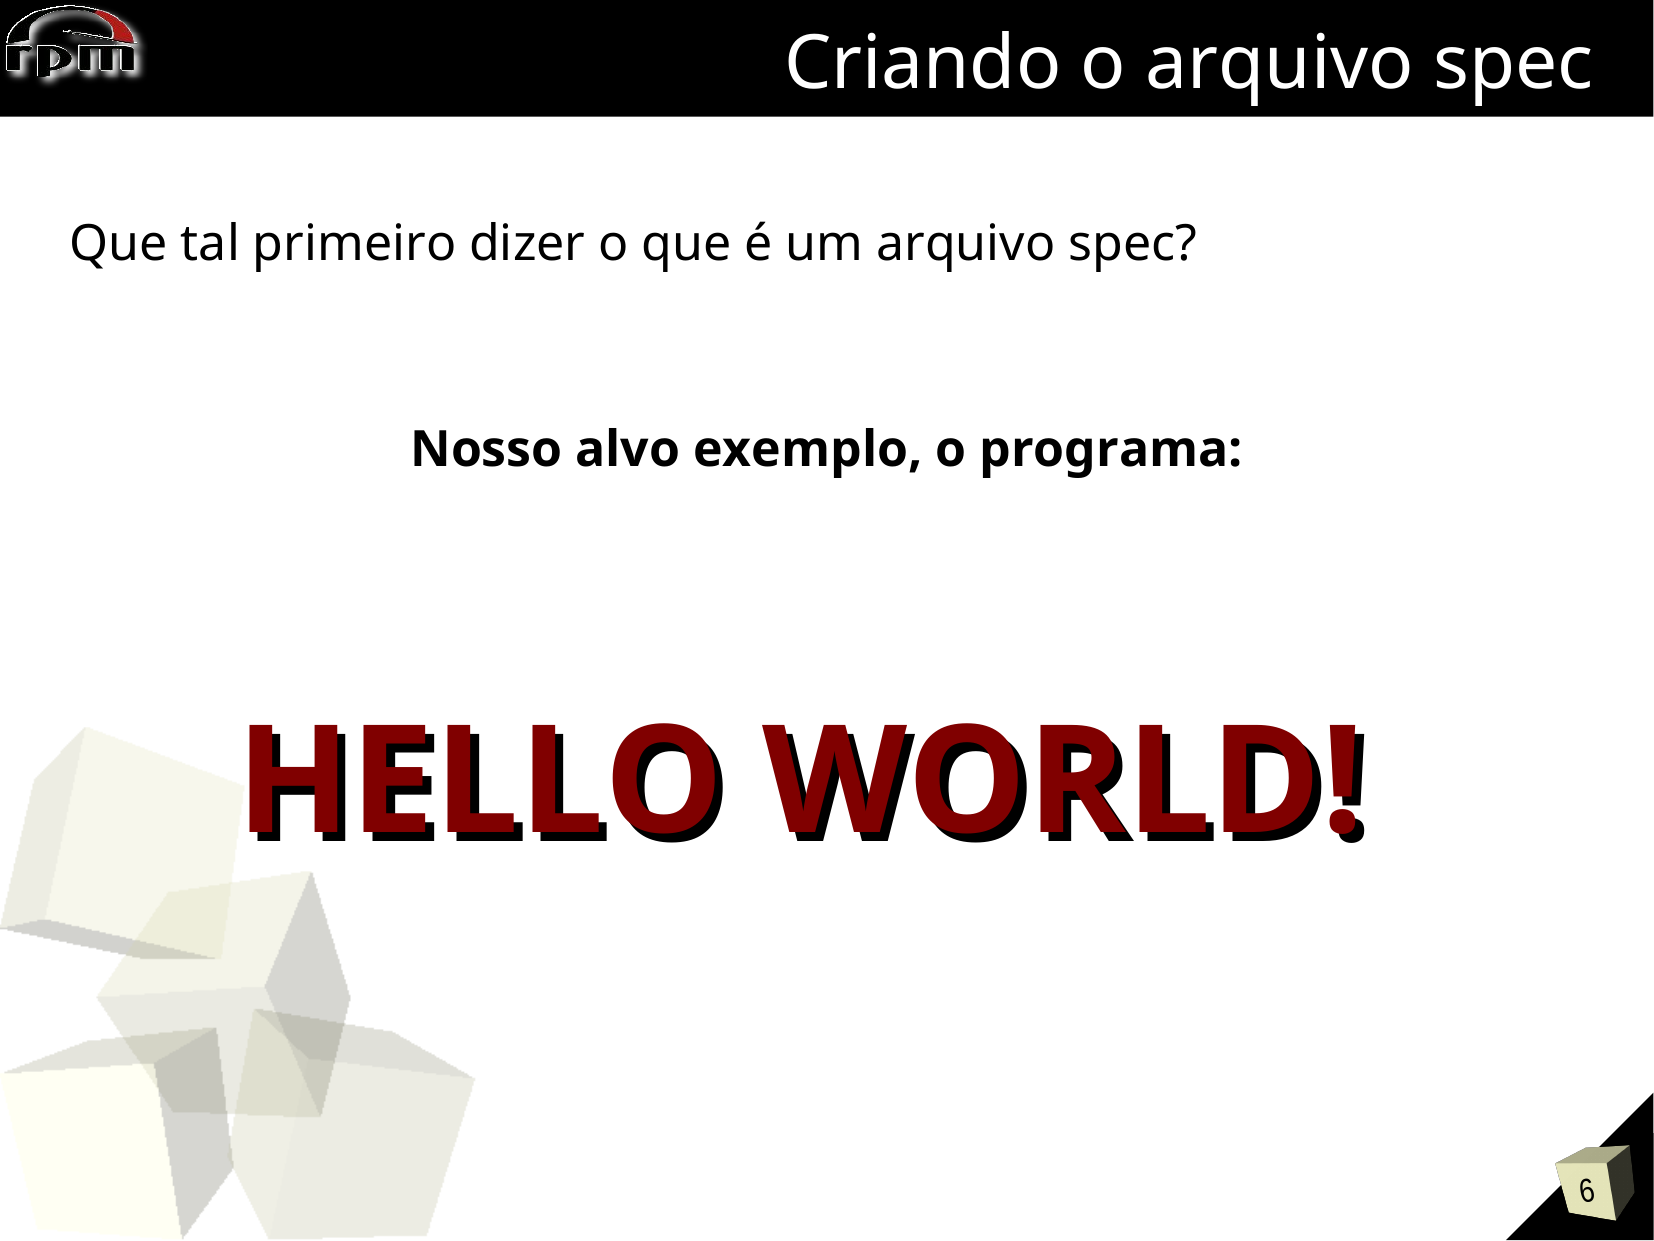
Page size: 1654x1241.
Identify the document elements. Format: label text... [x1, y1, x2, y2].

title Criando o arquivo spec [118, 0, 1595, 119]
text_box HELLO WORLD! [236, 672, 1418, 857]
text_box Nosso alvo exemplo, o programa: [59, 413, 1595, 475]
picture [0, 0, 118, 89]
picture [0, 726, 477, 1241]
text_box Que tal primeiro dizer o que é um arquivo spec? [59, 206, 1595, 268]
